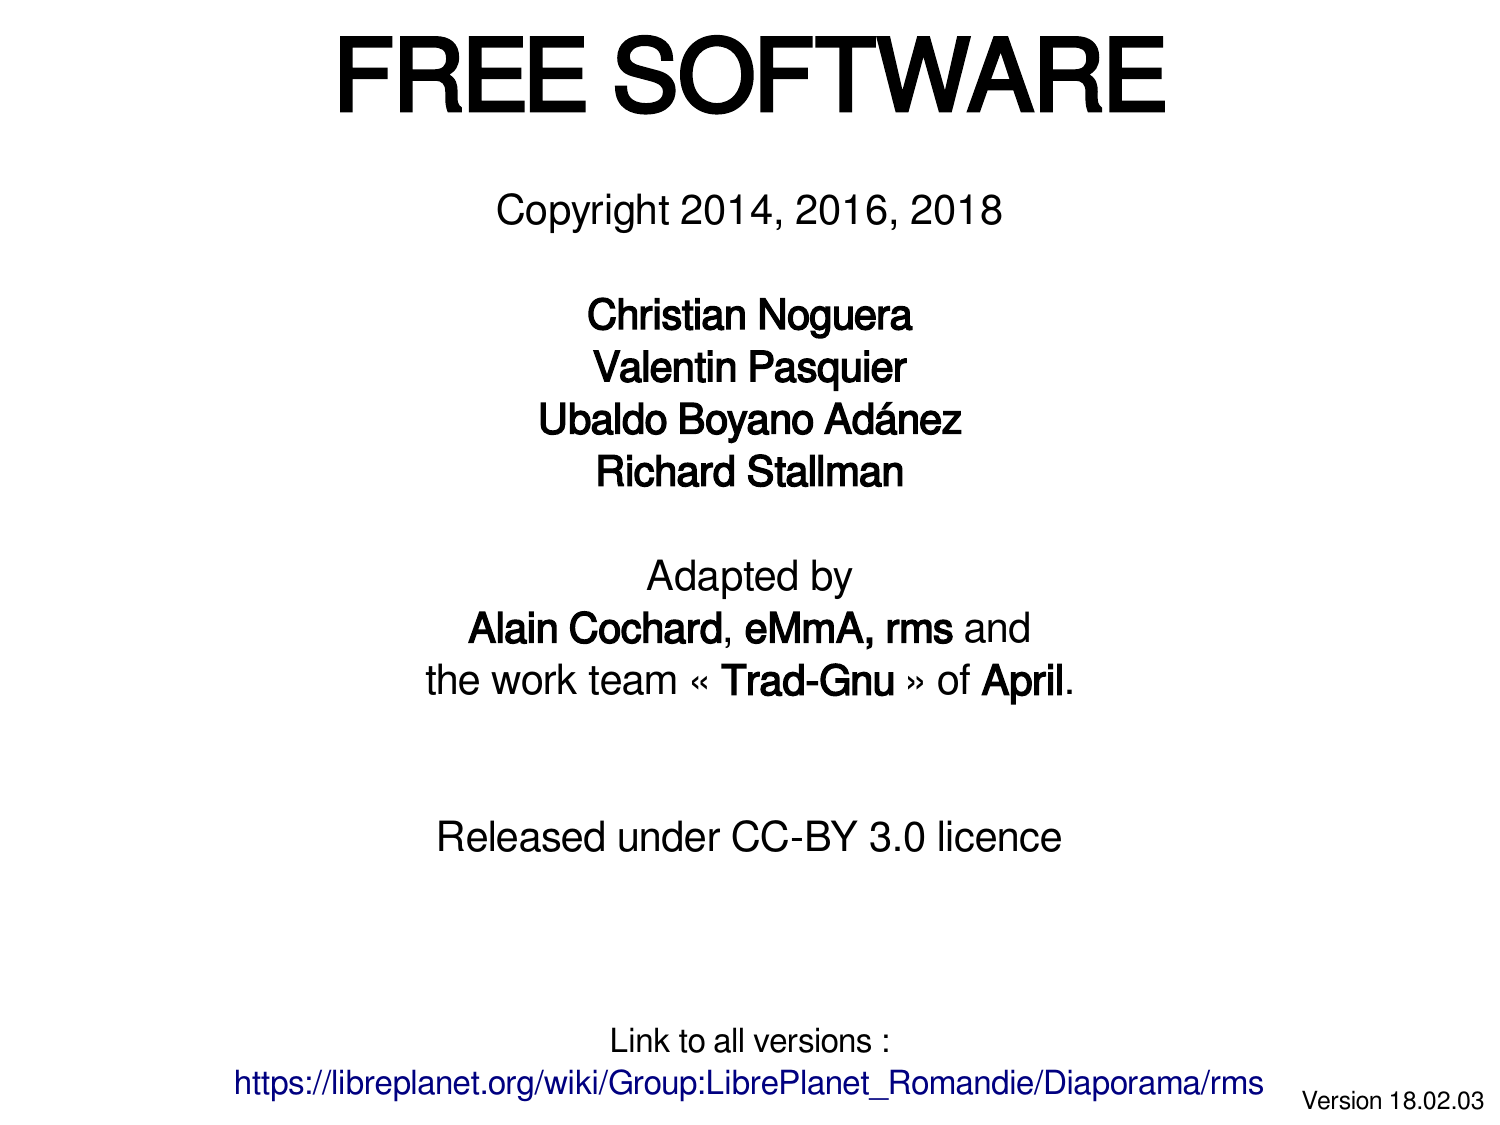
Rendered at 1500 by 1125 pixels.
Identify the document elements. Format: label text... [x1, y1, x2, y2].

text_box Version 18.02.03 [1015, 1078, 1500, 1125]
text_box FREE SOFTWARE Copyright 2014, 2016, 2018 Christian Noguera Valentin Pasquier Ubaldo Boyano Adánez Richard Stallman Adapted by Alain Cochard, eMmA, rms and the work team « Trad-Gnu » of April. Released under CC-BY 3.0 licence Link to all versions : https://libreplanet.org/wiki/Group:LibrePlanet_Romandie/Diaporama/rms [0, 0, 1500, 1125]
